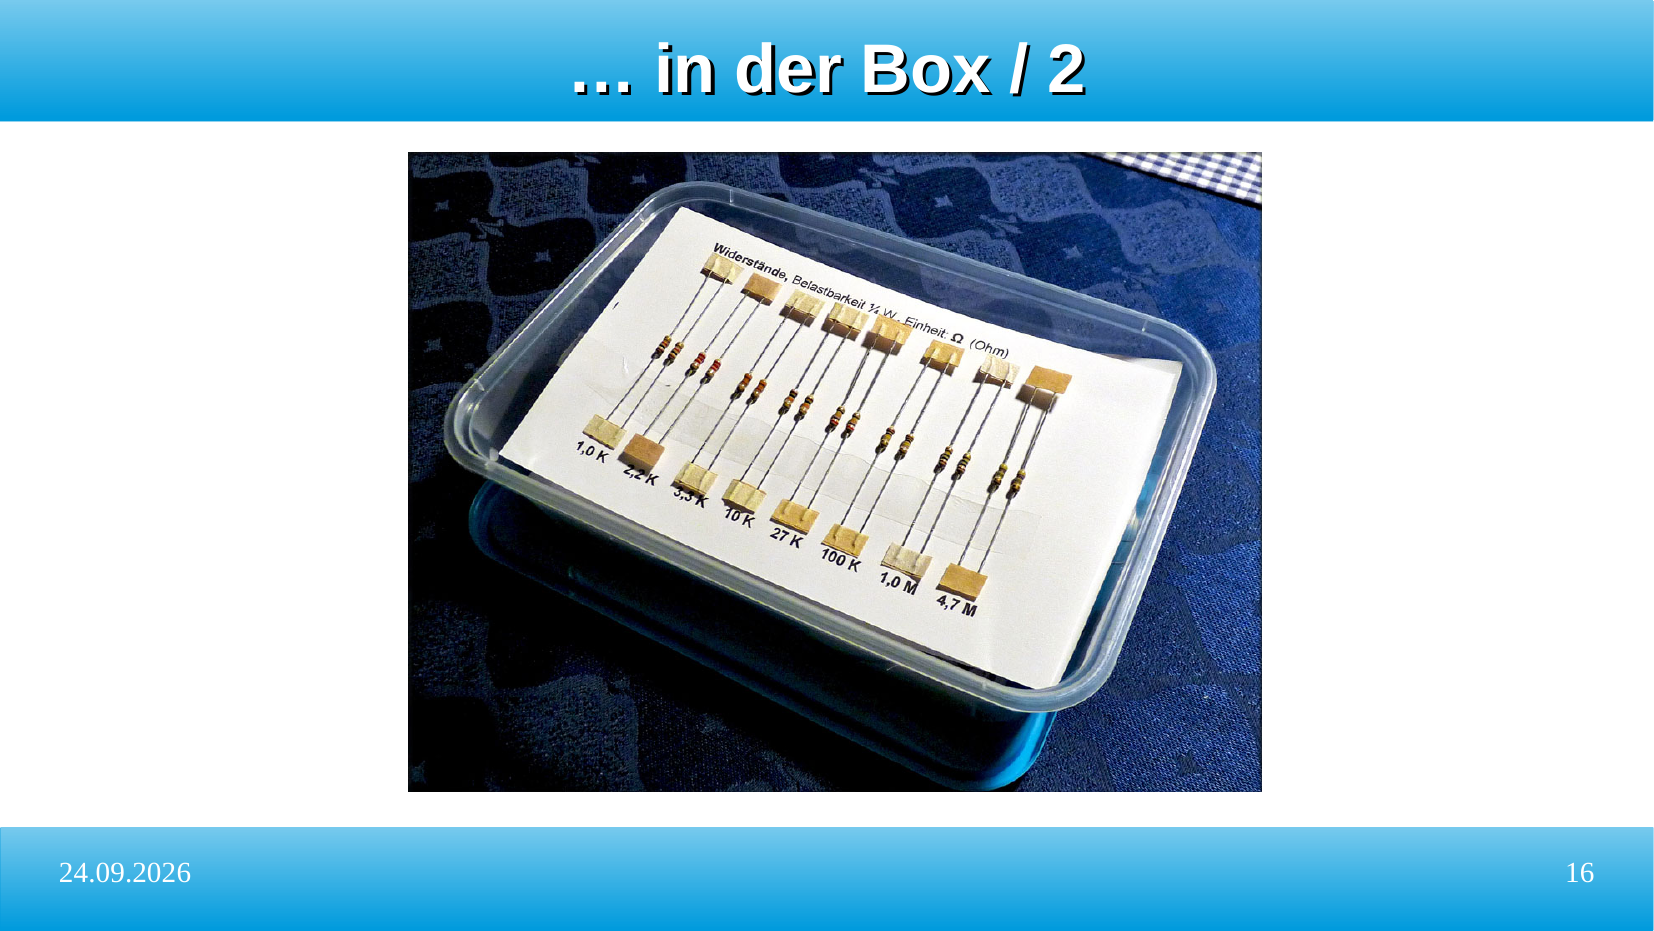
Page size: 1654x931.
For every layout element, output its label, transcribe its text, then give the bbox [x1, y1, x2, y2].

picture [408, 152, 1262, 792]
title … in der Box / 2 [59, 29, 1595, 108]
